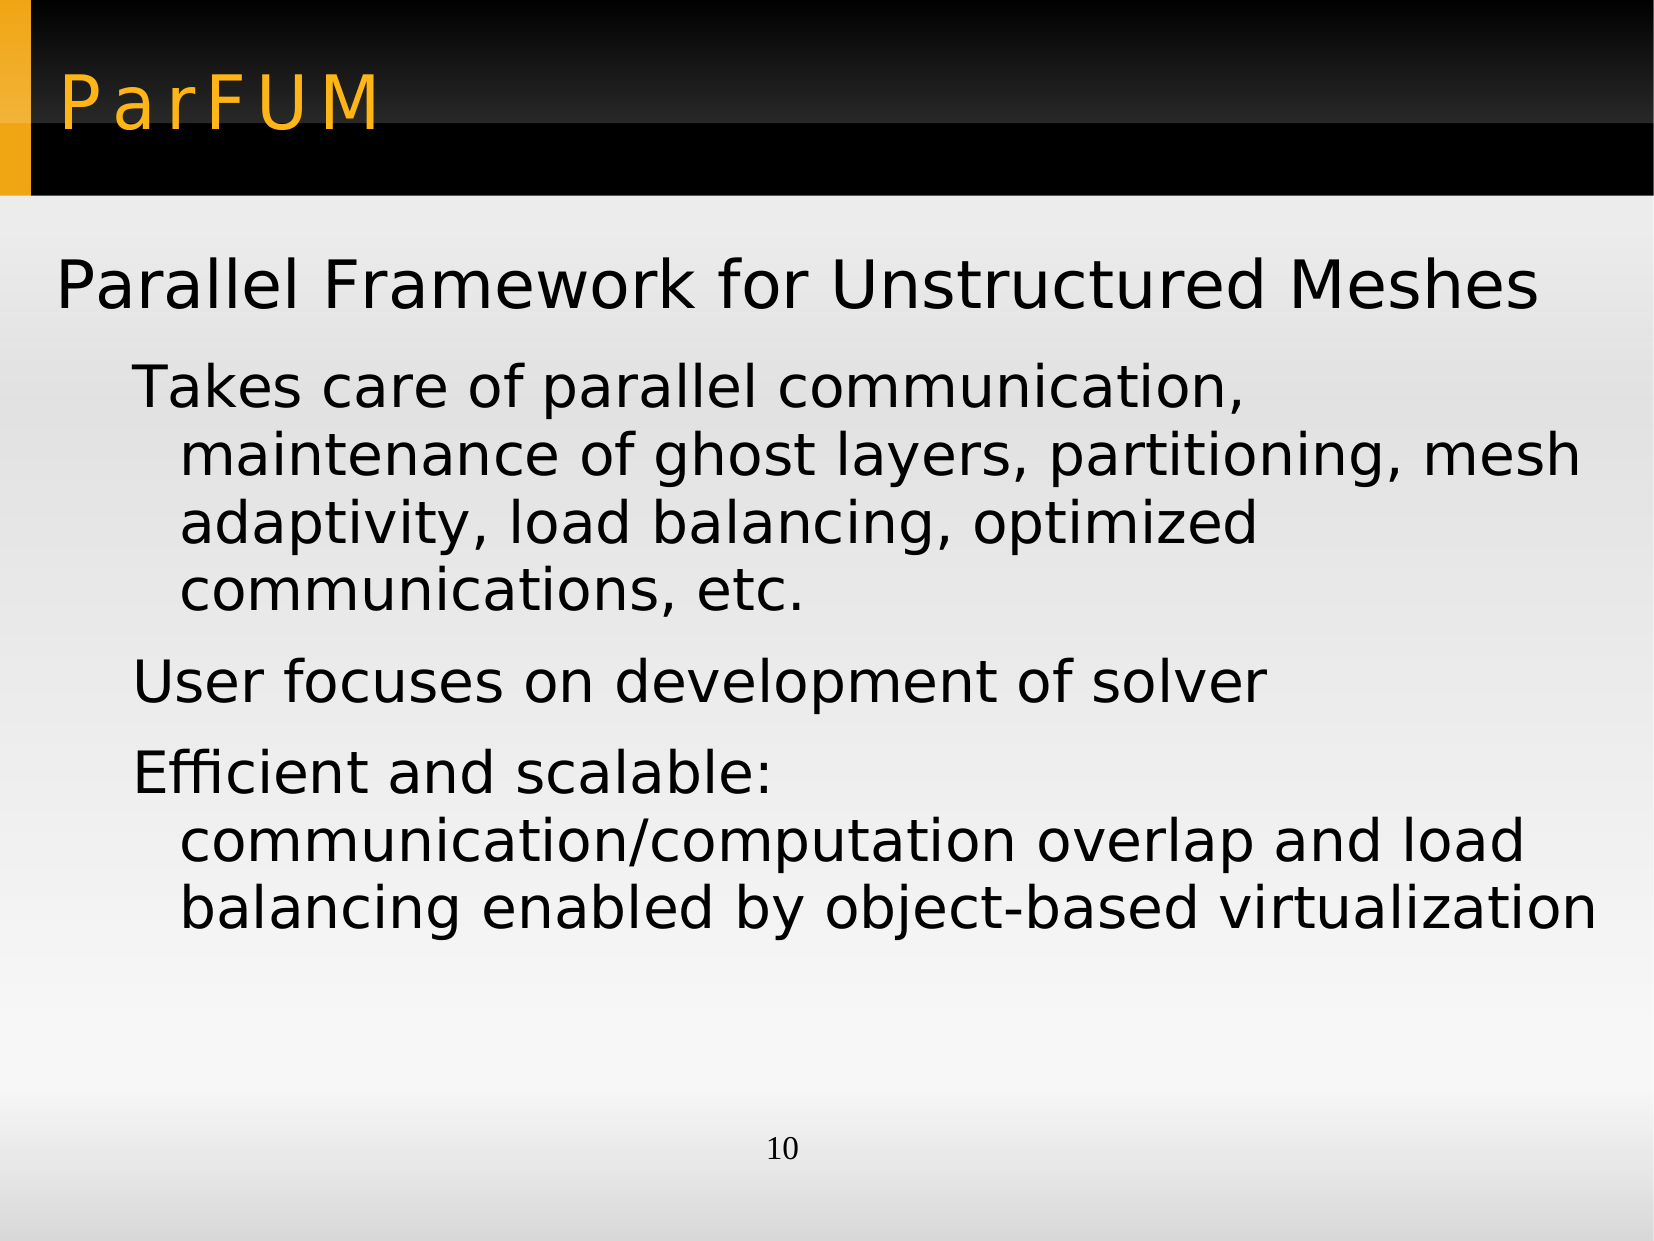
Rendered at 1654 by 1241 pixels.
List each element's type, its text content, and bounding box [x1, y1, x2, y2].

list Parallel Framework for Unstructured Meshes Takes care of parallel communication, maintenance of ghost layers, partitioning, mesh adaptivity, load balancing, optimized communications, etc. User focuses on development of solver Efficient and scalable: communication/computation overlap and load balancing enabled by object-based virtualization [37, 246, 1613, 1051]
title ParFUM [59, 29, 1351, 178]
picture [0, 0, 1654, 1241]
